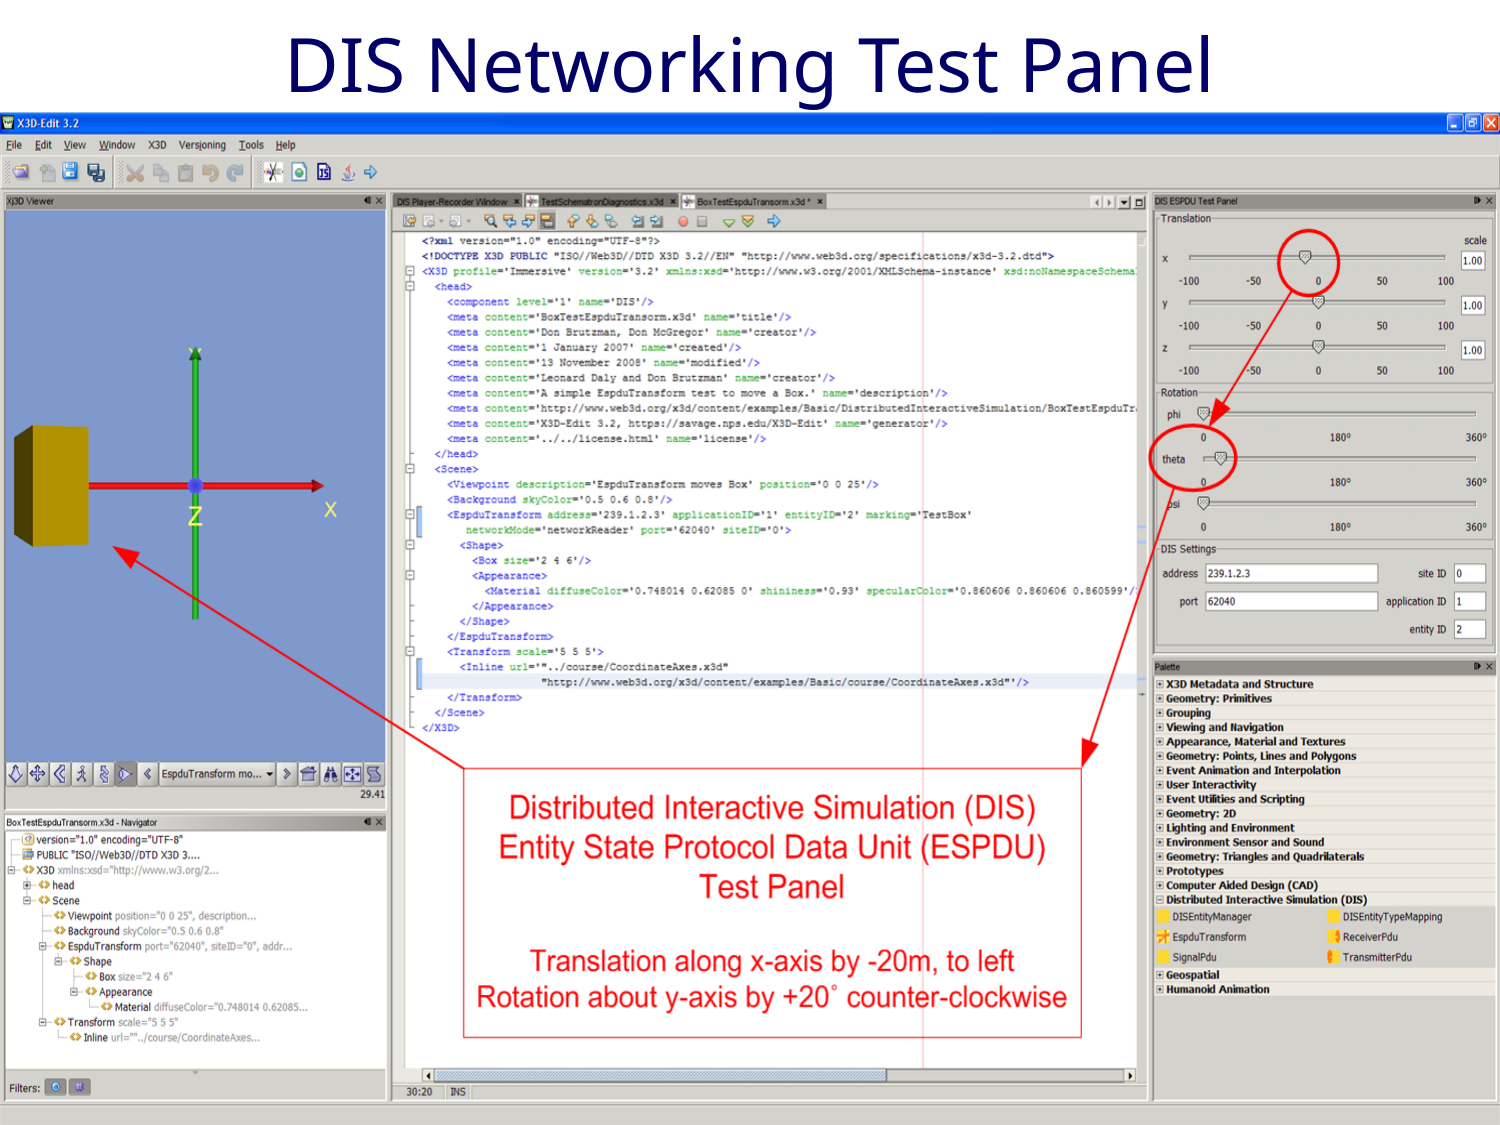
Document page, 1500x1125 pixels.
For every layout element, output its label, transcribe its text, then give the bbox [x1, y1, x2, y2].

picture [0, 112, 1500, 1125]
title DIS Networking Test Panel [112, 13, 1388, 112]
